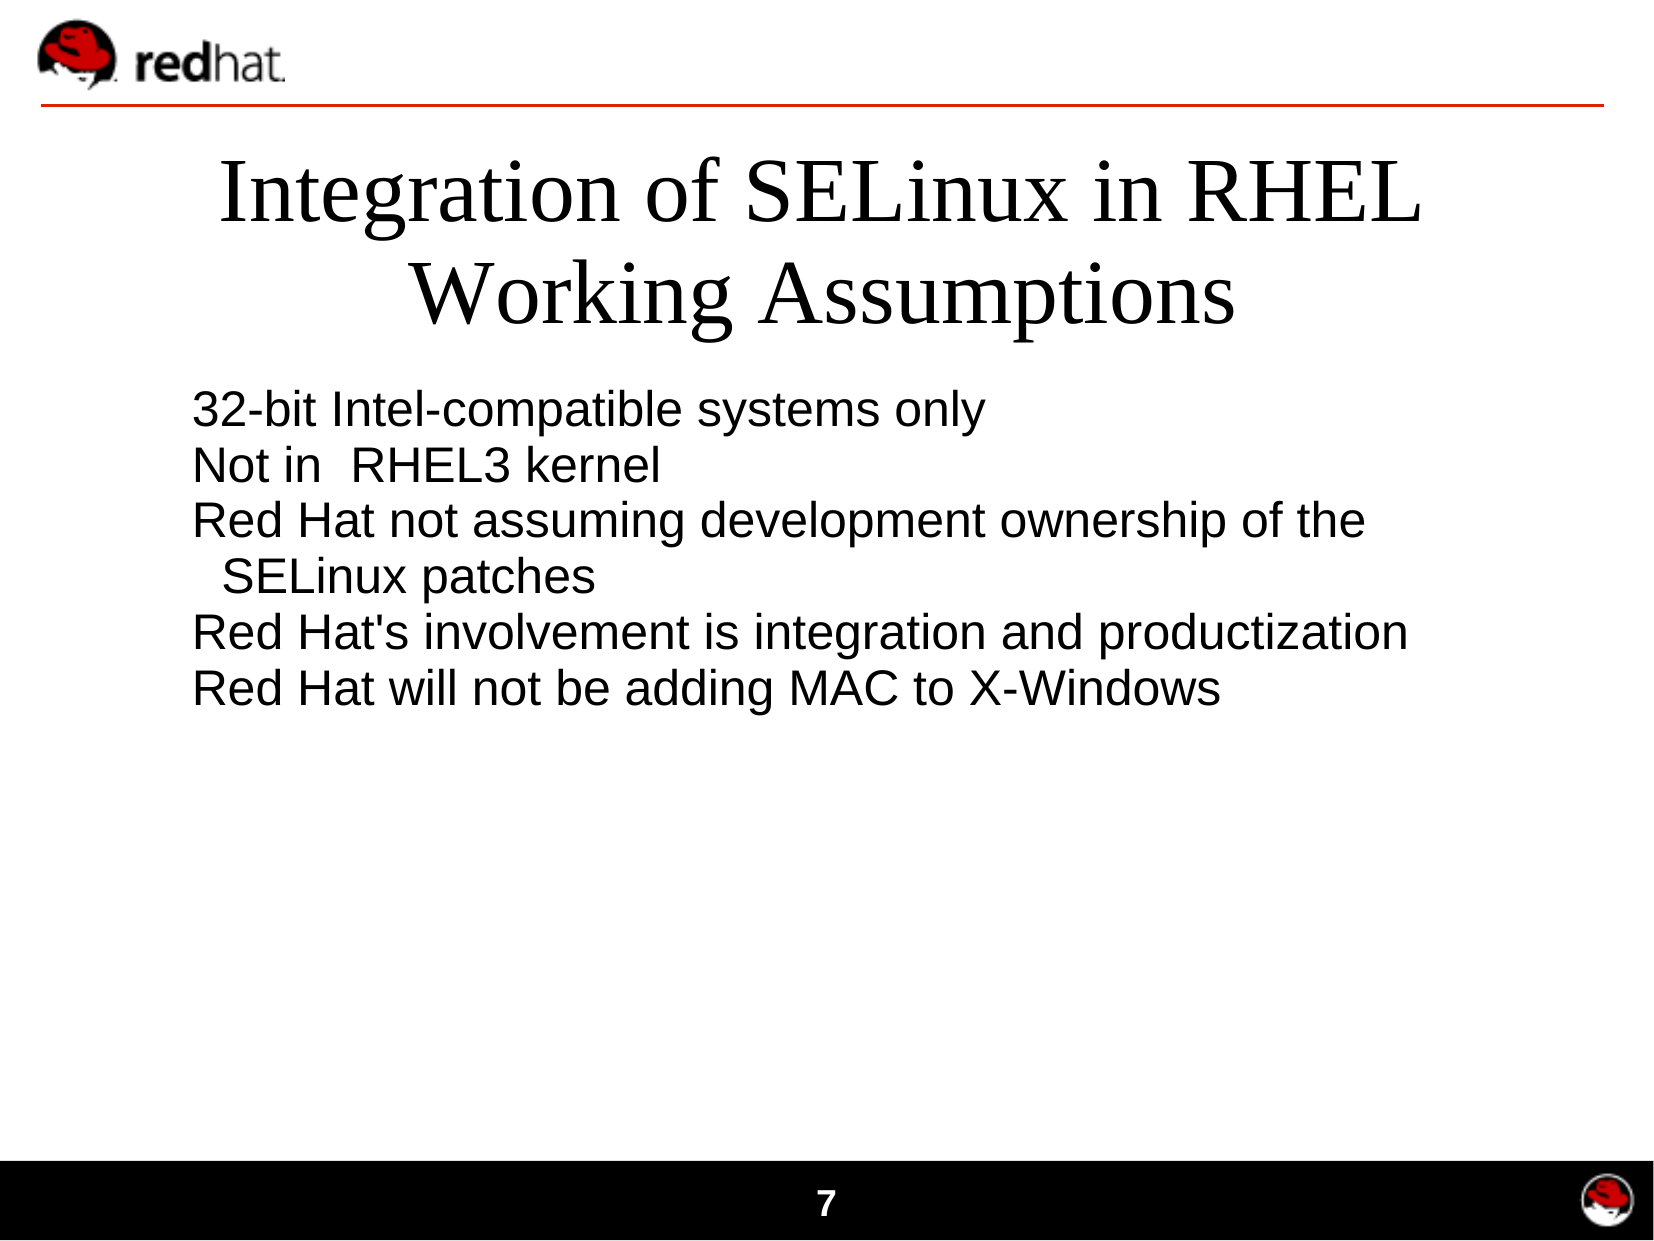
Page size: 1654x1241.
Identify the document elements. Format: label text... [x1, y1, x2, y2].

picture [36, 17, 285, 101]
list 32-bit Intel-compatible systems only Not in RHEL3 kernel Red Hat not assuming development ownership of the SELinux patches Red Hat's involvement is integration and productization Red Hat will not be adding MAC to X-Windows [116, 381, 1529, 1163]
title Integration of SELinux in RHEL Working Assumptions [117, 114, 1530, 369]
picture [1576, 1170, 1639, 1233]
